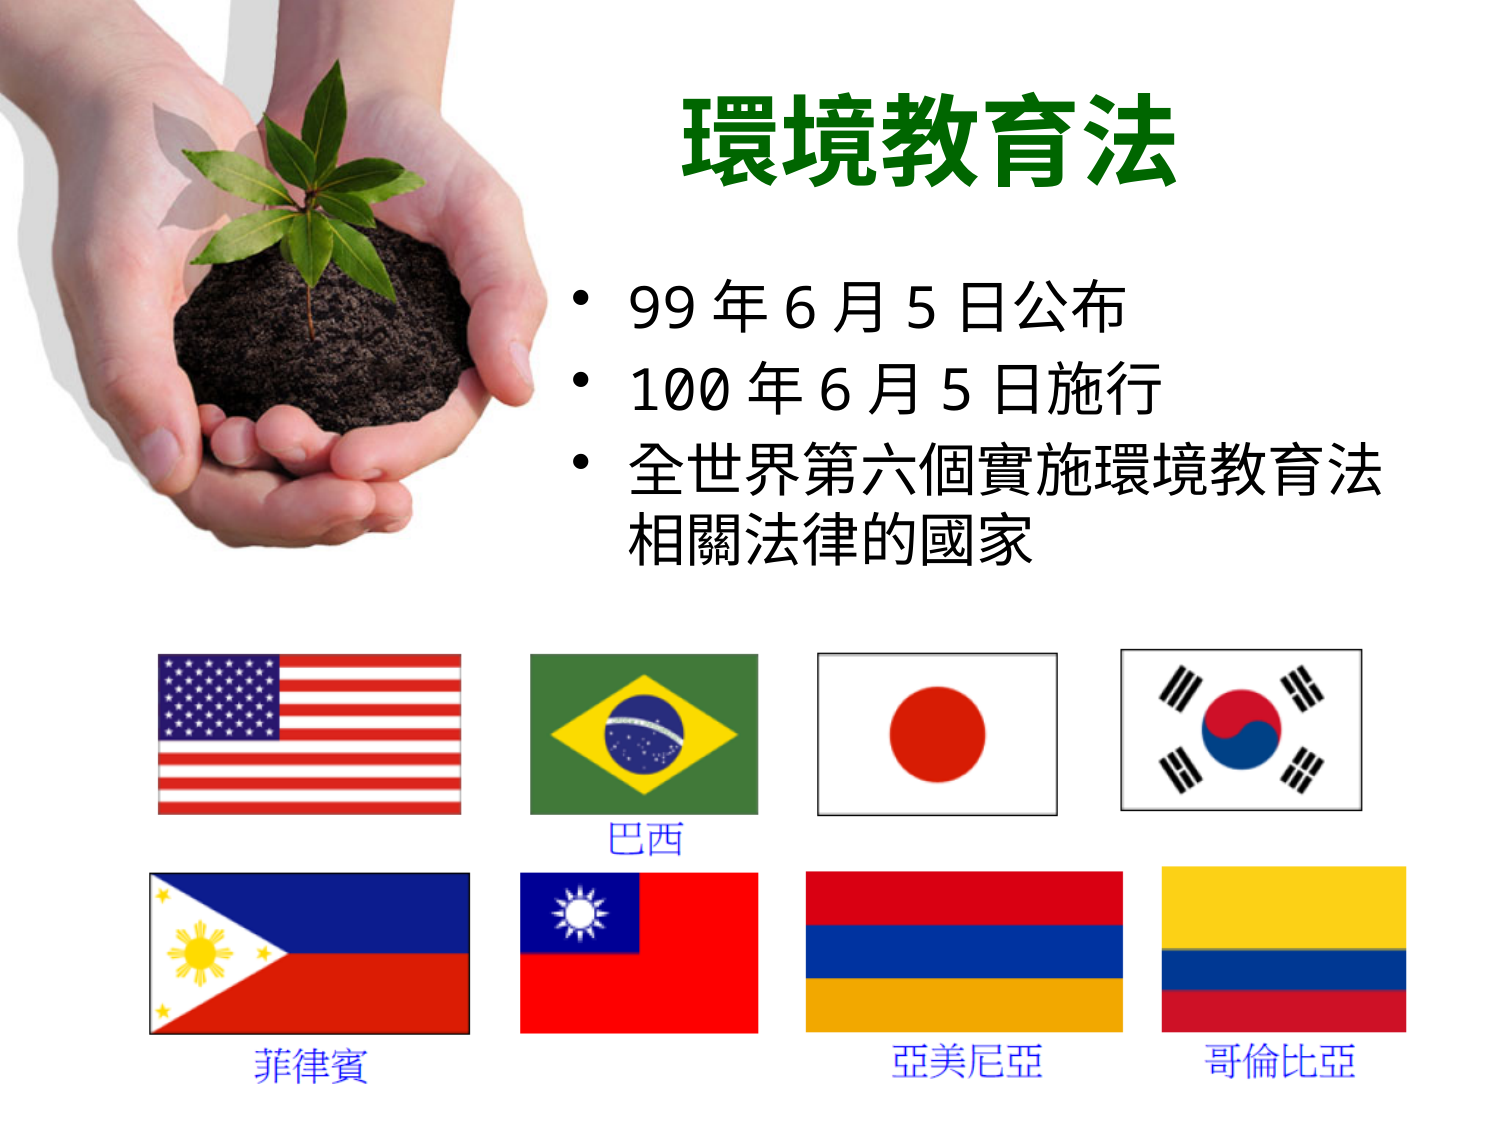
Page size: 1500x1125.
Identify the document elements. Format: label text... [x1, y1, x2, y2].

list 99年6月5日公布 100年6月5日施行 全世界第六個實施環境教育法相關法律的國家 [556, 262, 1425, 634]
title 環境教育法 [435, 45, 1425, 233]
picture [0, 0, 1500, 1125]
